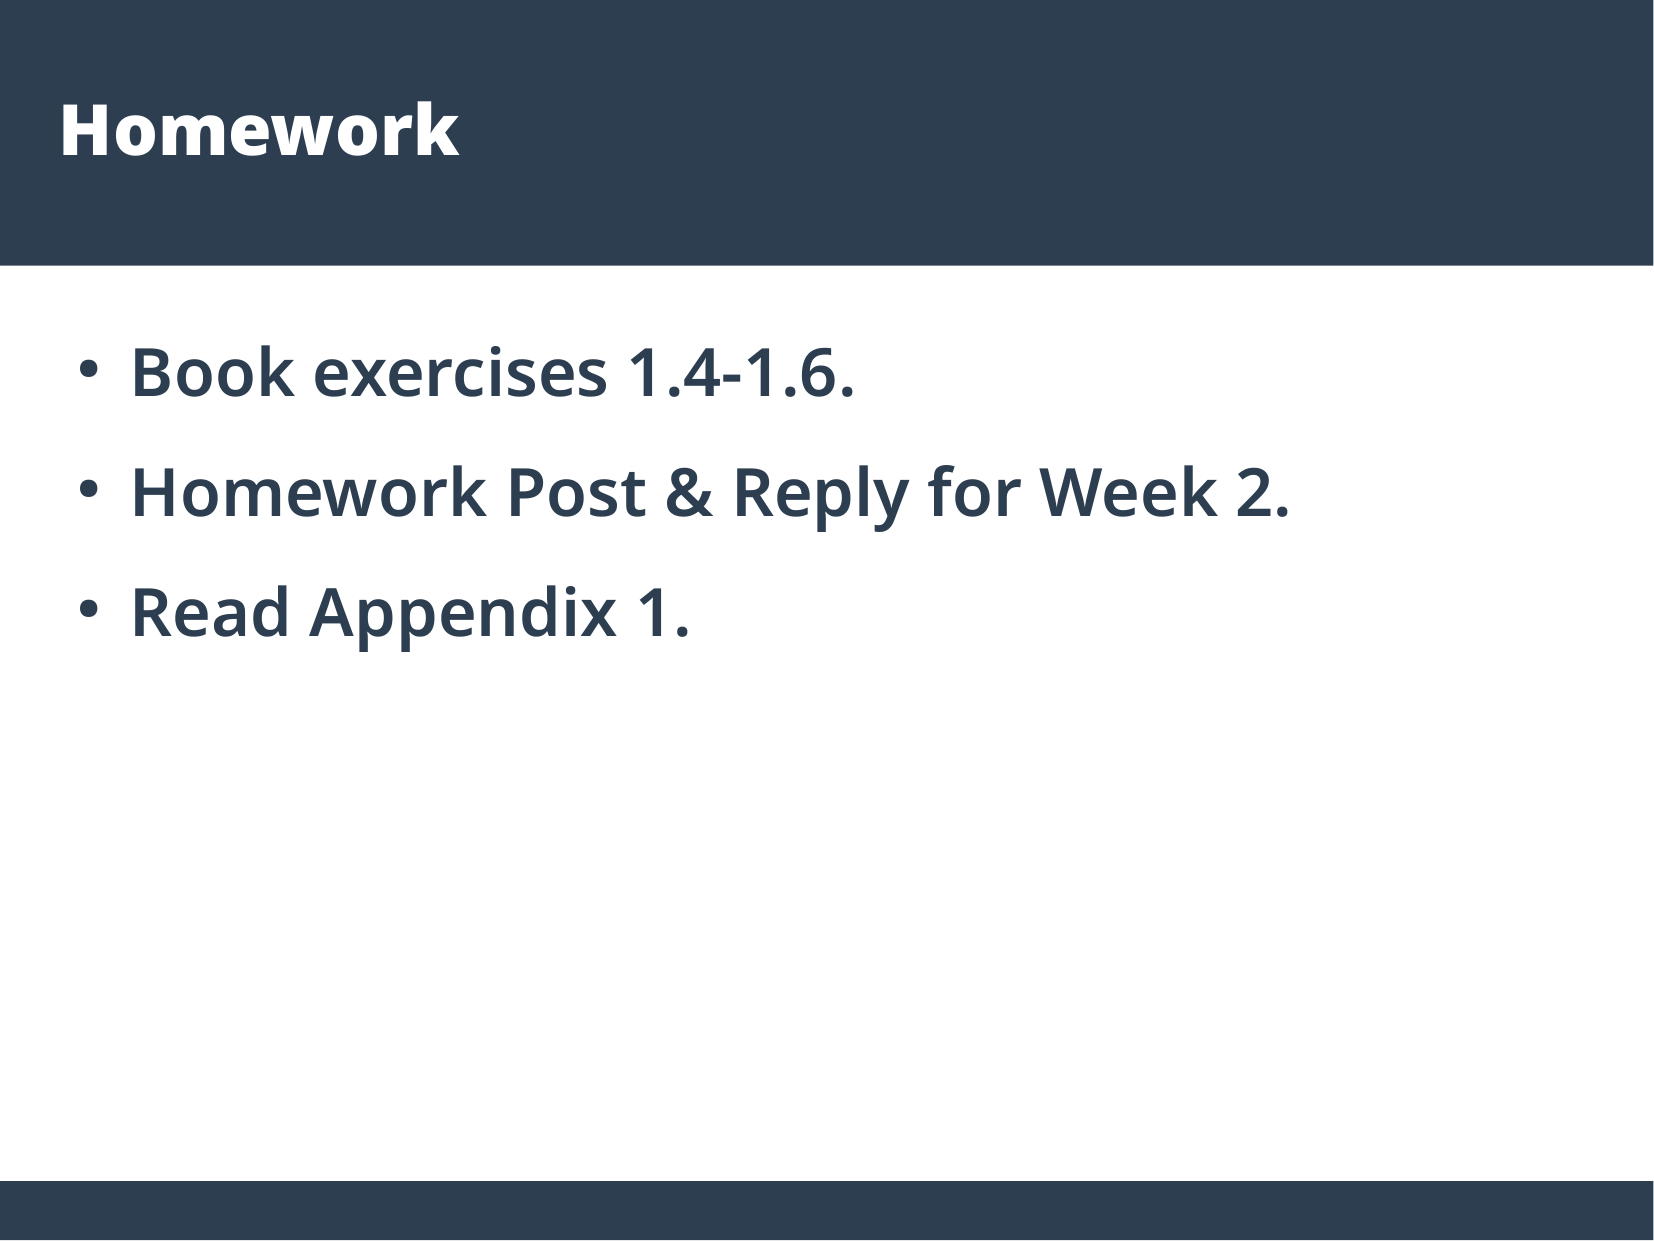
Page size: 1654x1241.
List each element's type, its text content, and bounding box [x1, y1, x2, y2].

list Book exercises 1.4-1.6. Homework Post & Reply for Week 2. Read Appendix 1. [59, 324, 1595, 661]
title Homework [59, 49, 1595, 207]
